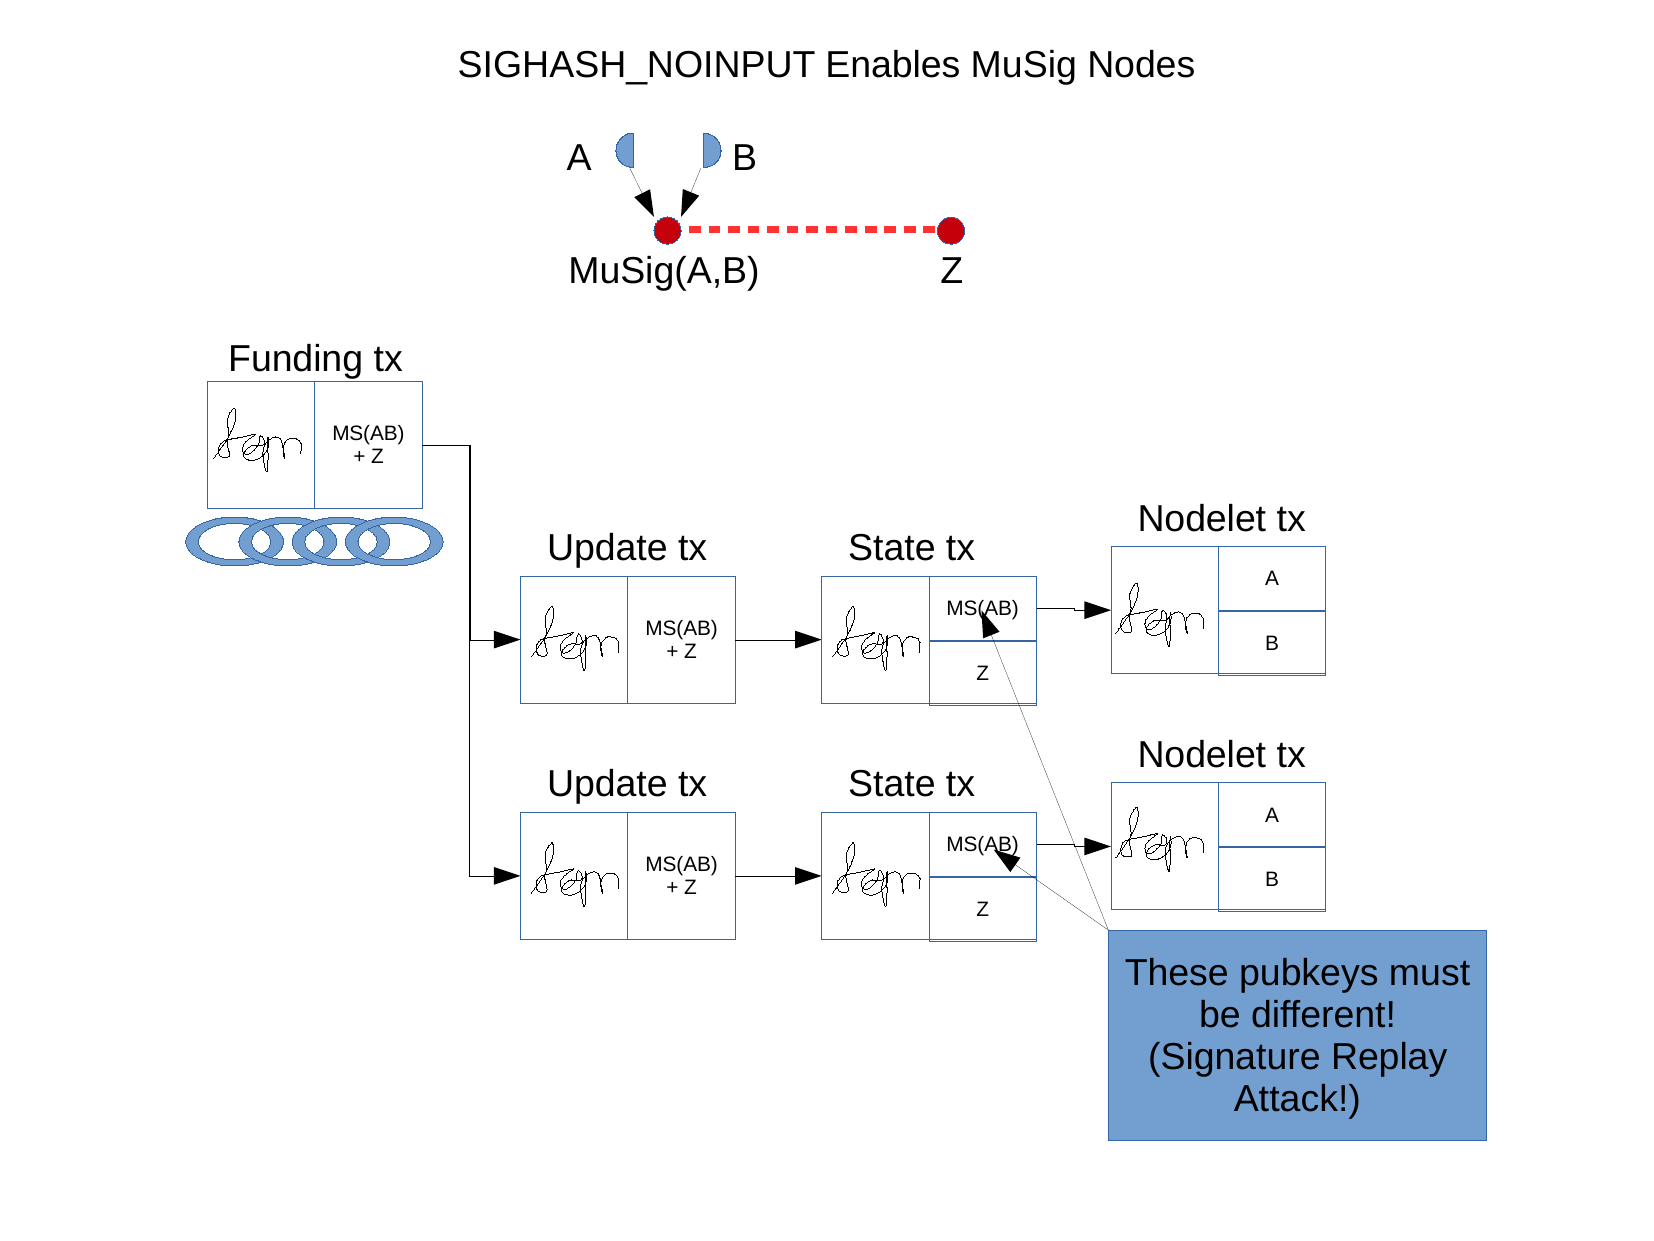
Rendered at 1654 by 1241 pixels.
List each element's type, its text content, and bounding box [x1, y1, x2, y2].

text_box B [717, 129, 771, 186]
text_box Z [995, 641, 1037, 706]
text_box Nodelet tx [1122, 468, 1331, 568]
text_box [937, 217, 965, 241]
text_box State tx [1032, 734, 1041, 757]
text_box Nodelet tx [1122, 704, 1331, 804]
text_box SIGHASH_NOINPUT Enables MuSig Nodes [0, 15, 1654, 115]
text_box MuSig(A,B) [553, 241, 776, 299]
text_box Z [929, 877, 1037, 942]
text_box Funding tx [213, 309, 421, 408]
text_box State tx [833, 734, 1041, 834]
text_box A [1218, 568, 1326, 611]
text_box A [1218, 804, 1326, 847]
text_box State tx [833, 498, 1041, 597]
text_box [653, 216, 682, 241]
text_box [703, 133, 717, 168]
text_box MS(AB) + Z [627, 597, 736, 704]
text_box MS(AB) + Z [627, 834, 736, 940]
text_box [185, 517, 444, 566]
text_box B [1218, 611, 1326, 676]
text_box MS(AB) + Z [314, 381, 423, 509]
text_box These pubkeys must be different! (Signature Replay Attack!) [1108, 930, 1487, 1141]
text_box MS(AB) [929, 597, 1037, 641]
text_box Z [925, 241, 980, 299]
text_box Update tx [532, 497, 740, 597]
text_box B [1218, 847, 1326, 912]
text_box Update tx [532, 734, 740, 834]
text_box MS(AB) [929, 834, 1037, 877]
text_box [615, 133, 634, 168]
text_box A [551, 129, 606, 186]
text_box Z [929, 641, 1018, 706]
